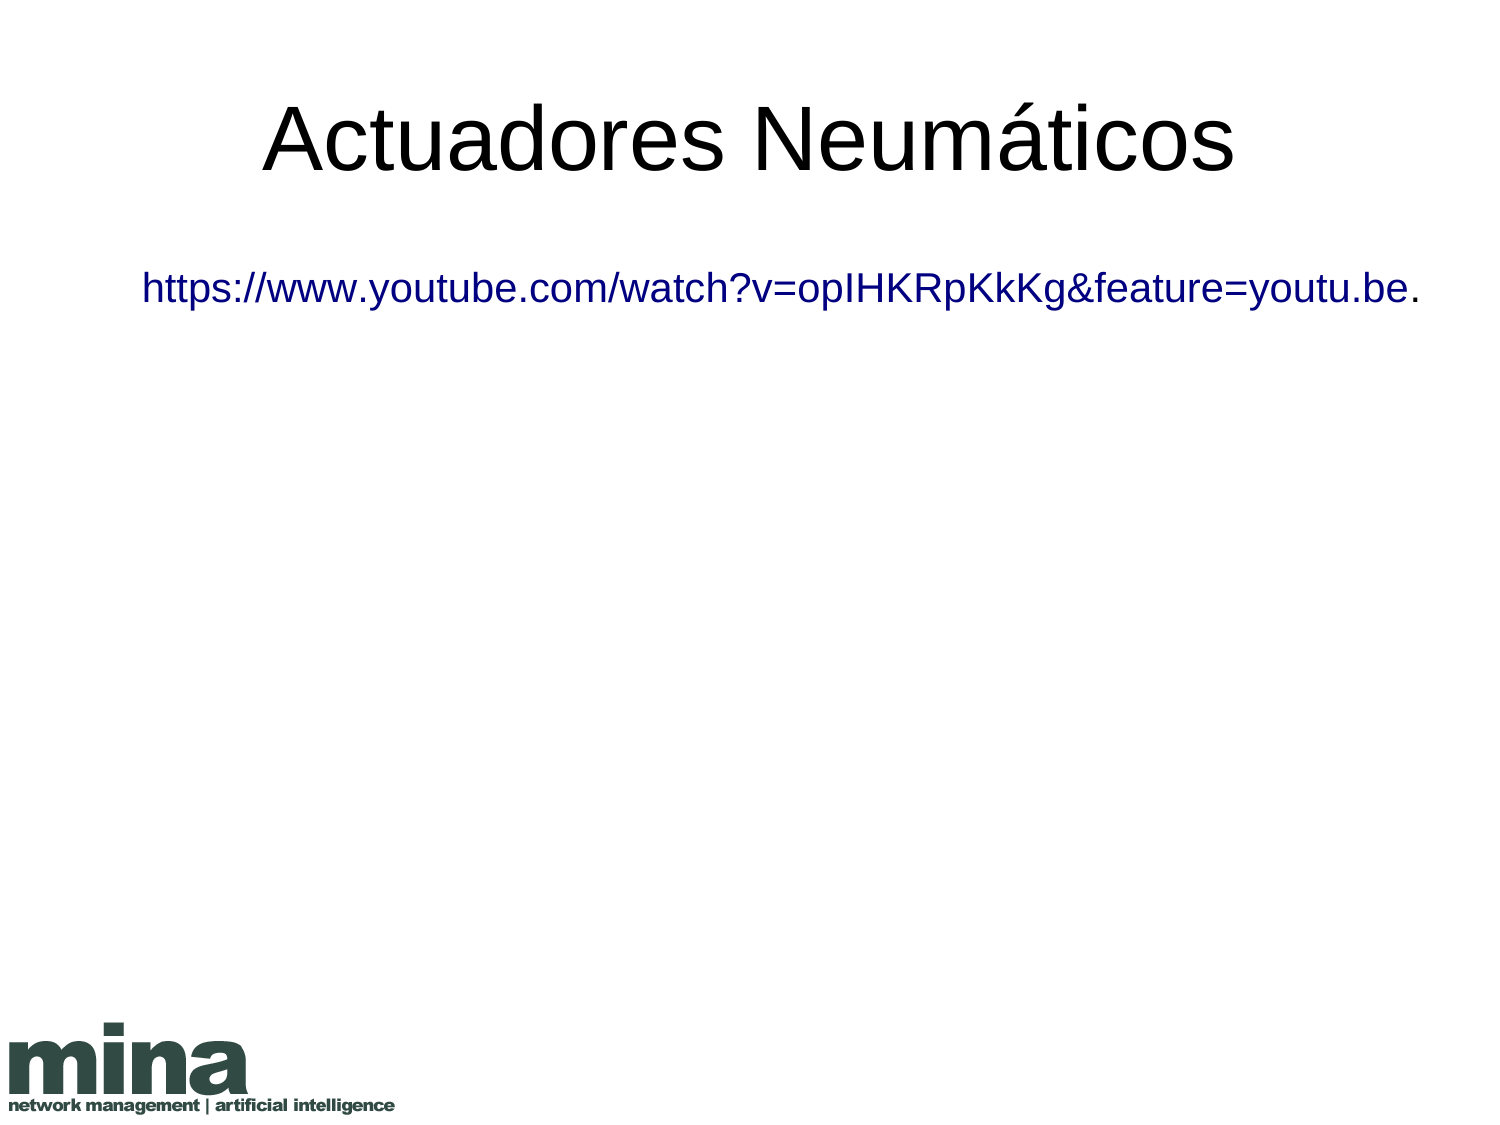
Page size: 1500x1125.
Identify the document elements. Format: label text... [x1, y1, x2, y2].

picture [0, 1016, 402, 1119]
list https://www.youtube.com/watch?v=opIHKRpKkKg&feature=youtu.be. [70, 261, 1447, 1004]
title Actuadores Neumáticos [75, 45, 1426, 233]
